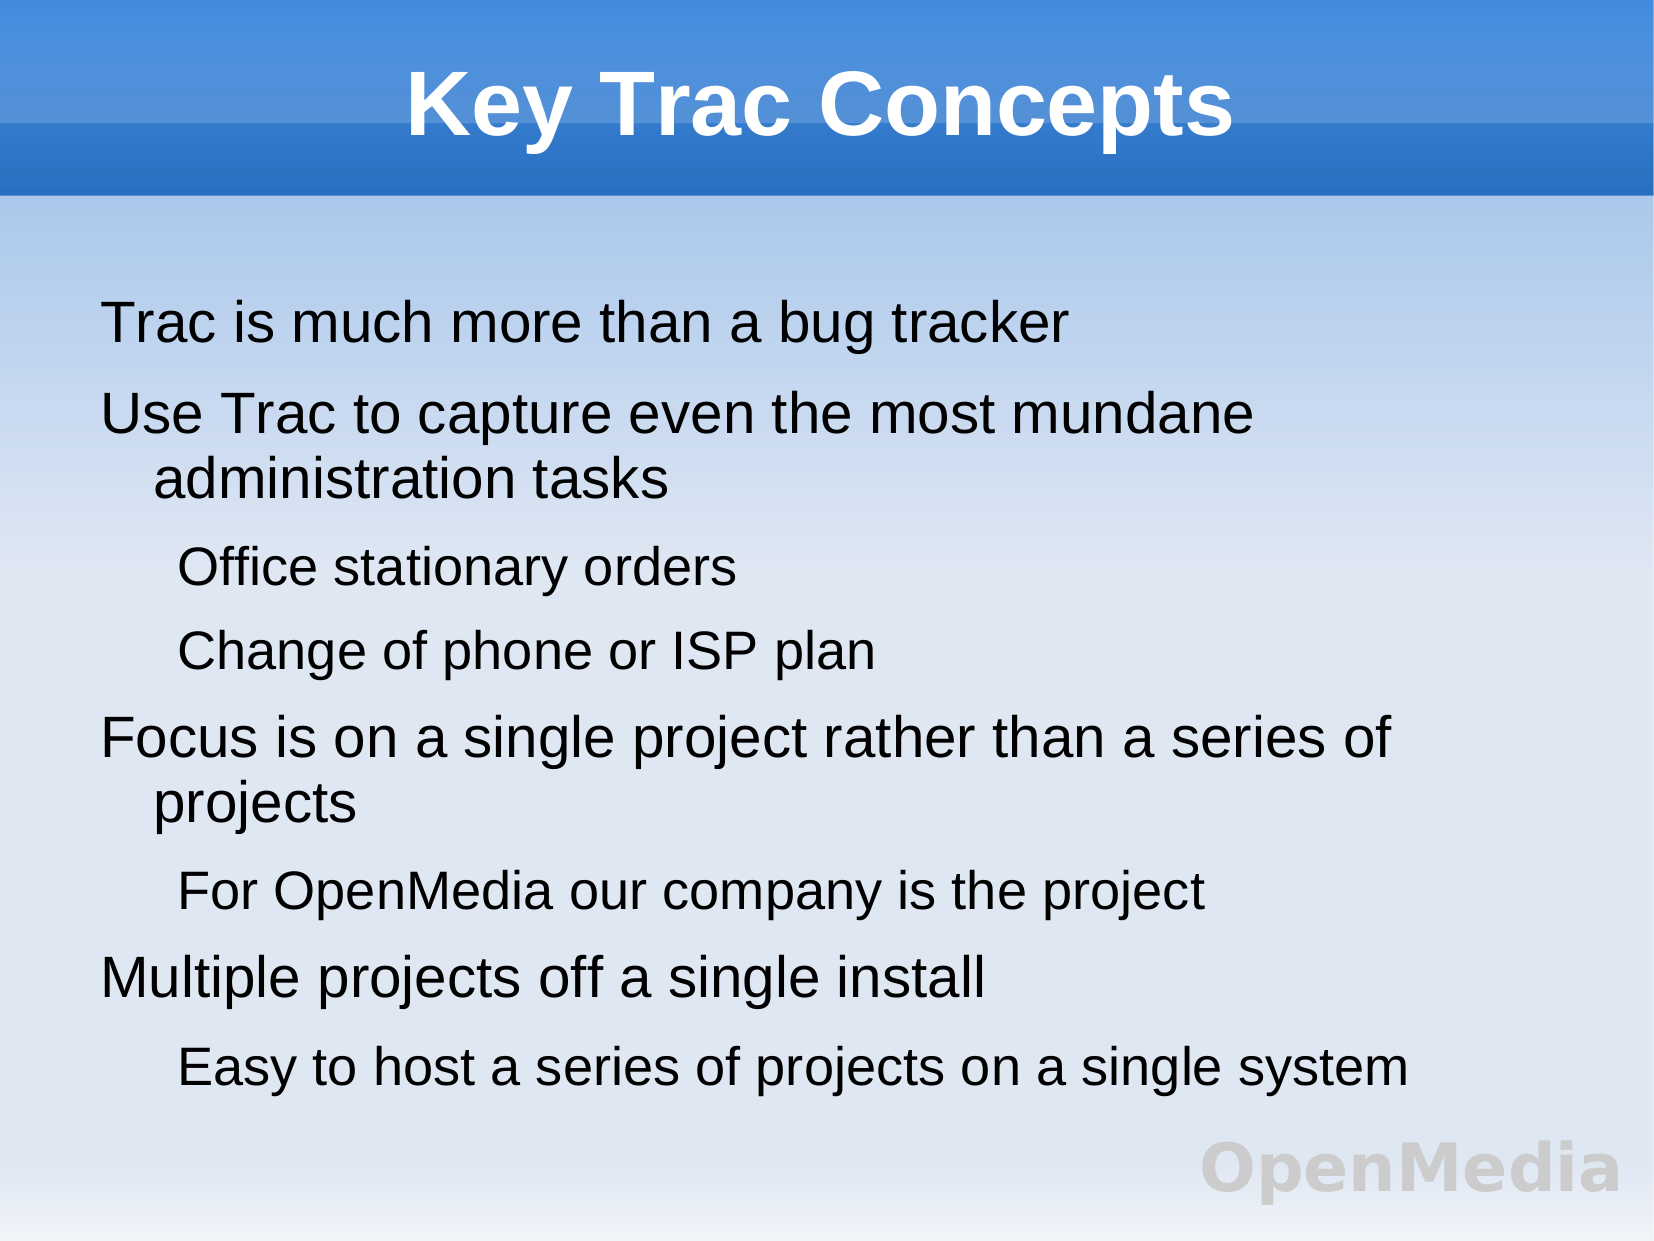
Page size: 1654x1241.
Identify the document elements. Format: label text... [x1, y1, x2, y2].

list Trac is much more than a bug tracker Use Trac to capture even the most mundane administration tasks Office stationary orders Change of phone or ISP plan Focus is on a single project rather than a series of projects For OpenMedia our company is the project Multiple projects off a single install Easy to host a series of projects on a single system [82, 290, 1571, 1190]
title Key Trac Concepts [76, 0, 1565, 208]
picture [0, 0, 1654, 1241]
